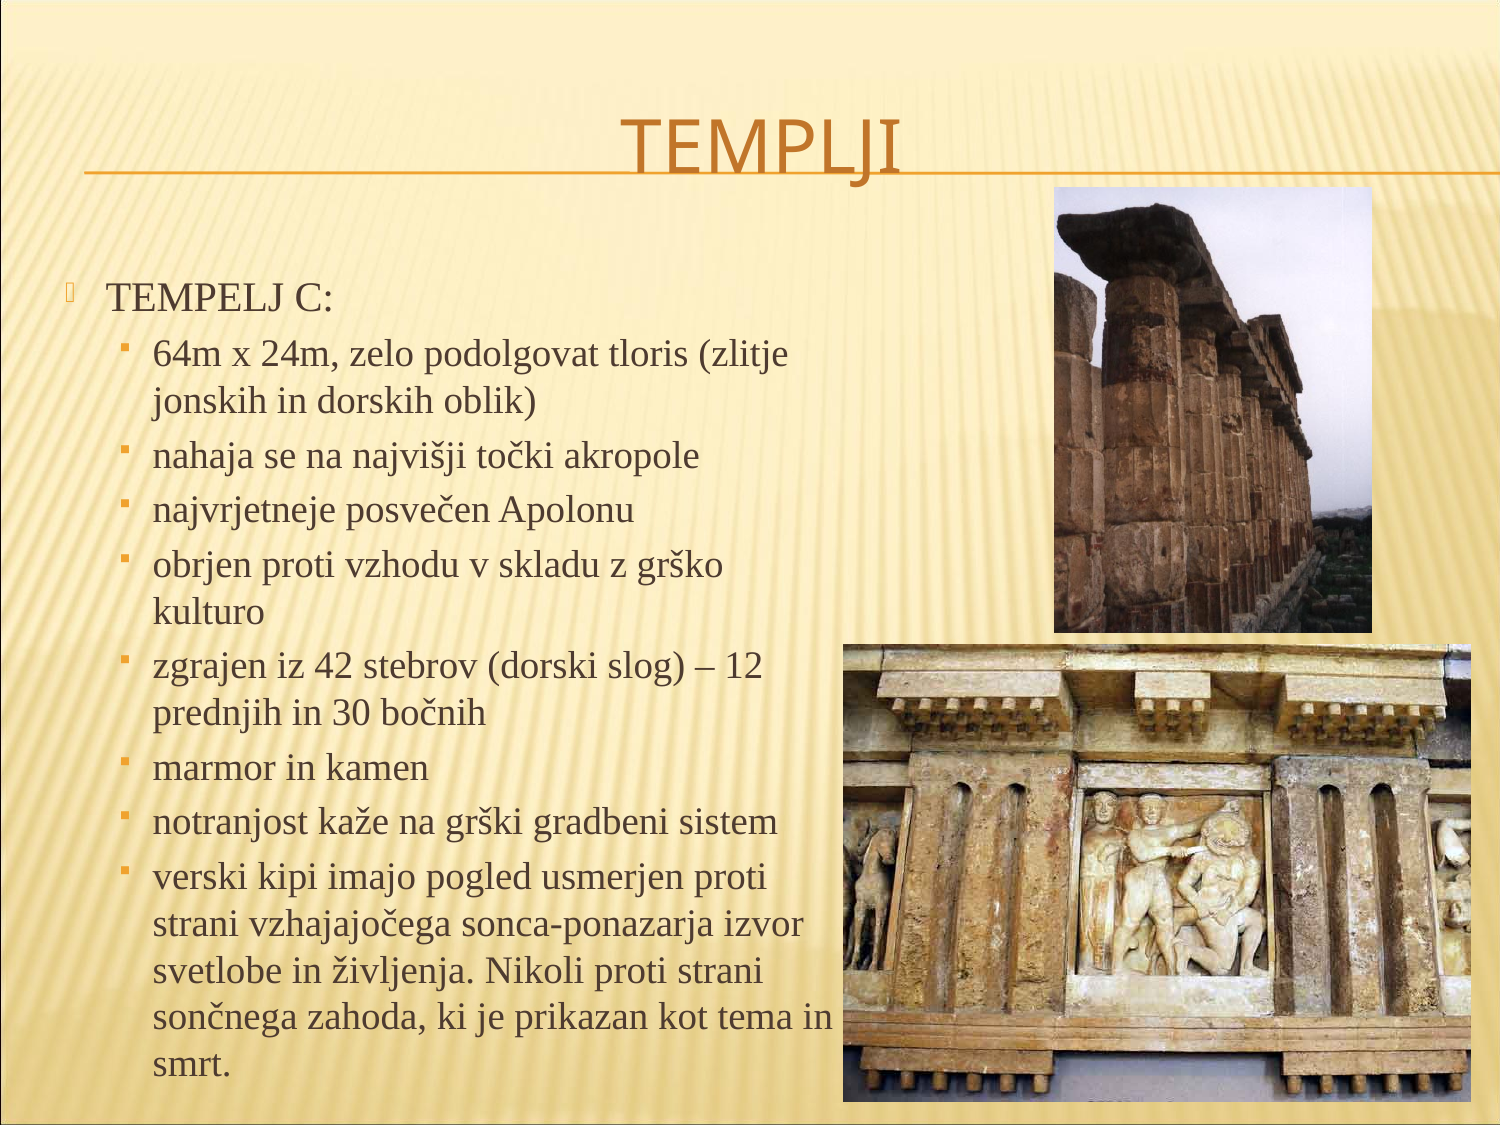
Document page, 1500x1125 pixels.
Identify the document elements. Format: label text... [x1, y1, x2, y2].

picture [0, 0, 1500, 1125]
list TEMPELJ C: 64m x 24m, zelo podolgovat tloris (zlitje jonskih in dorskih oblik) nahaja se na najvišji točki akropole najvrjetneje posvečen Apolonu obrjen proti vzhodu v skladu z grško kulturo zgrajen iz 42 stebrov (dorski slog) – 12 prednjih in 30 bočnih marmor in kamen notranjost kaže na grški gradbeni sistem verski kipi imajo pogled usmerjen proti strani vzhajajočega sonca-ponazarja izvor svetlobe in življenja. Nikoli proti strani sončnega zahoda, ki je prikazan kot tema in smrt. [50, 262, 856, 1102]
title TEMPLJI [49, 75, 1475, 213]
